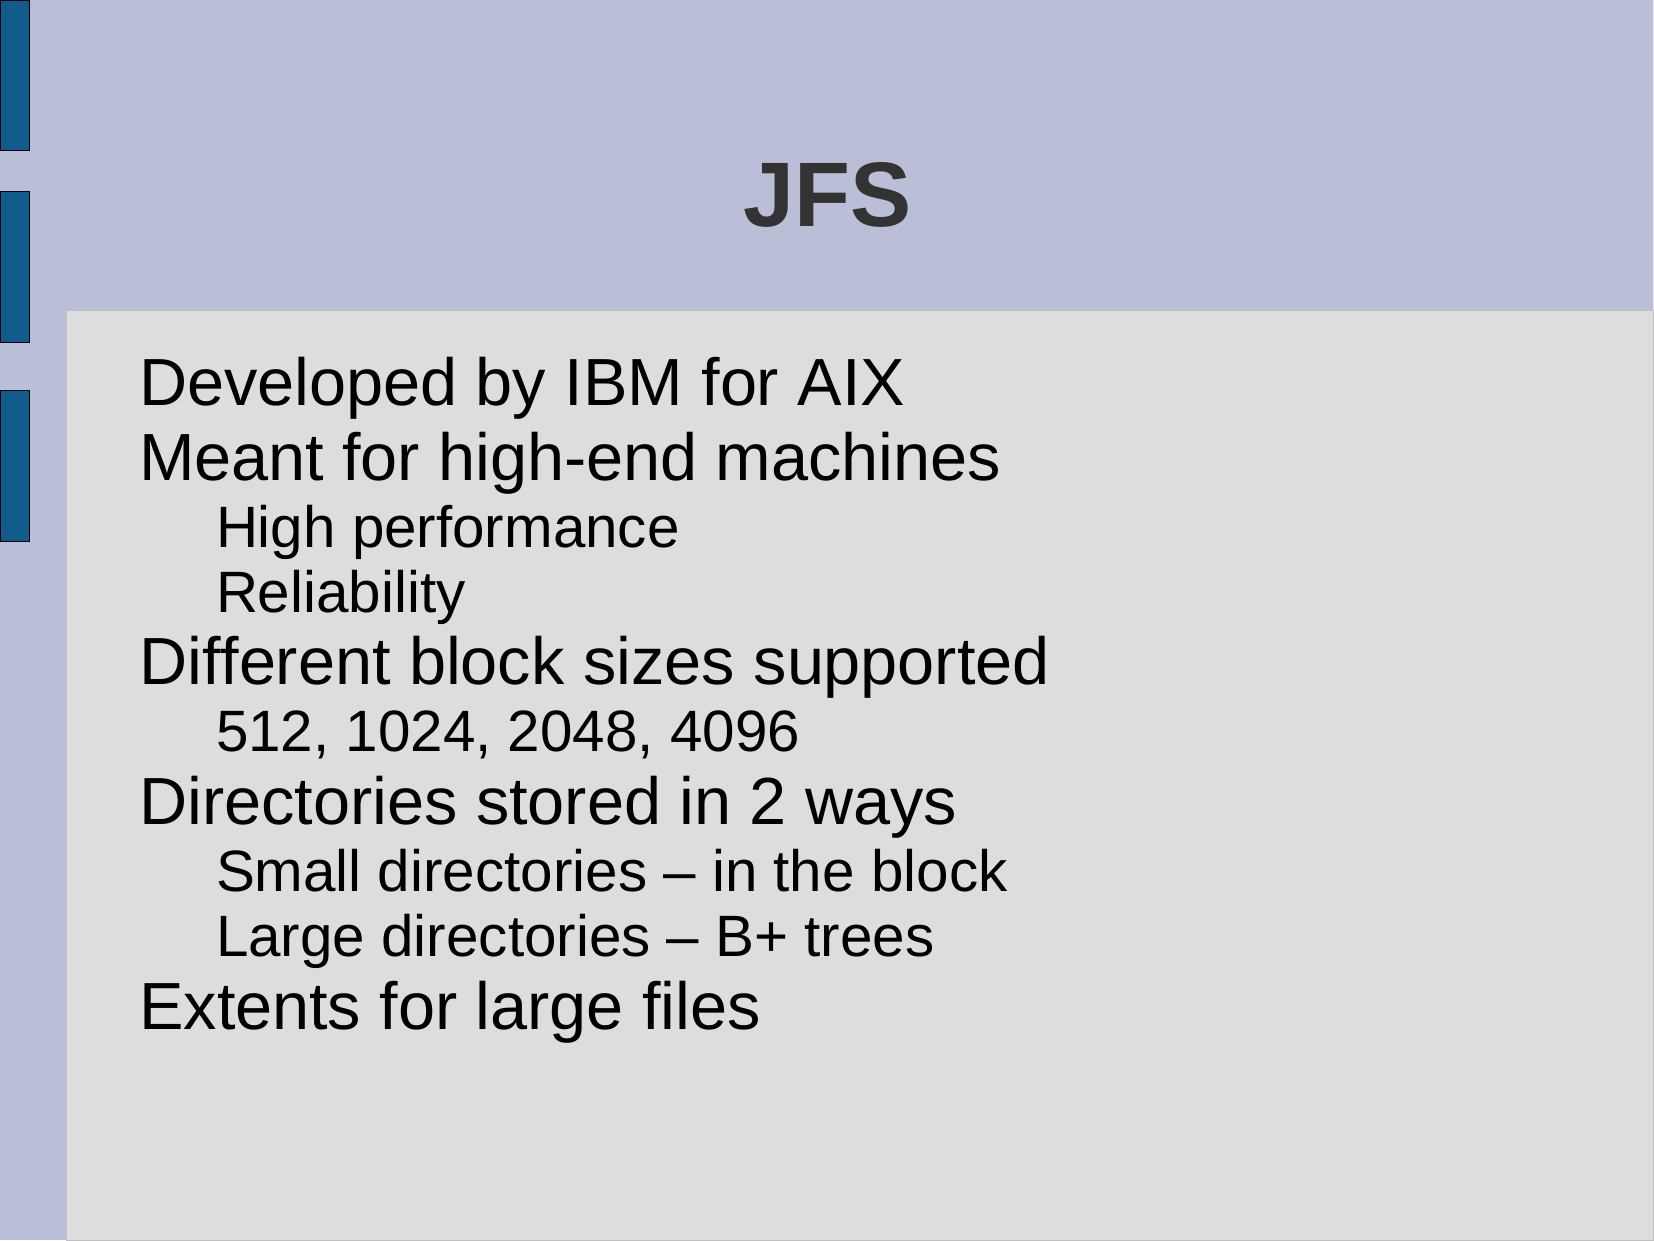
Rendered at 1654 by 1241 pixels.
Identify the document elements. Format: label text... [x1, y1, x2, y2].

title JFS [121, 91, 1534, 299]
list Developed by IBM for AIX Meant for high-end machines High performance Reliability Different block sizes supported 512, 1024, 2048, 4096 Directories stored in 2 ways Small directories – in the block Large directories – B+ trees Extents for large files [121, 344, 1534, 1127]
